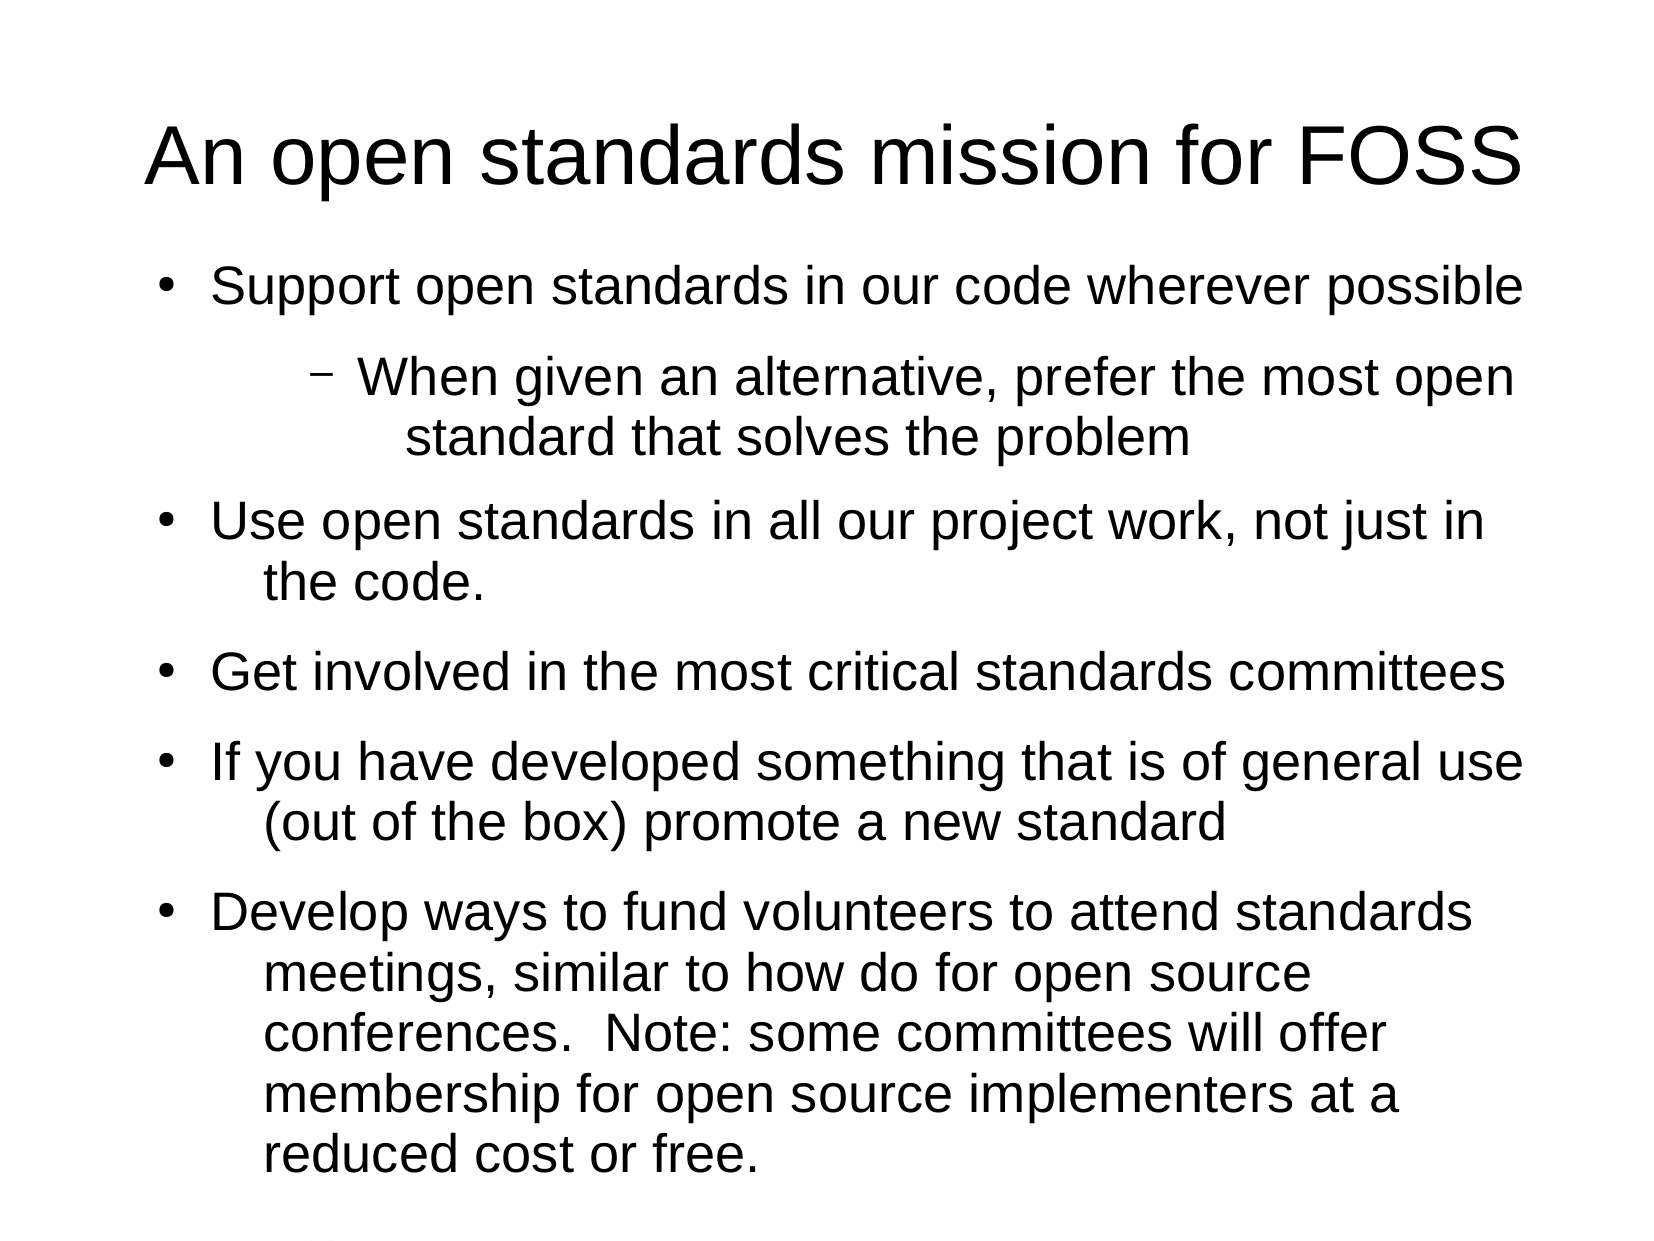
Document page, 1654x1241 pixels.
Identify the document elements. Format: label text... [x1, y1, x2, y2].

list Support open standards in our code wherever possible When given an alternative, prefer the most open standard that solves the problem Use open standards in all our project work, not just in the code. Get involved in the most critical standards committees If you have developed something that is of general use (out of the box) promote a new standard Develop ways to fund volunteers to attend standards meetings, similar to how do for open source conferences. Note: some committees will offer membership for open source implementers at a reduced cost or free. [121, 255, 1534, 1241]
title An open standards mission for FOSS [128, 52, 1541, 260]
